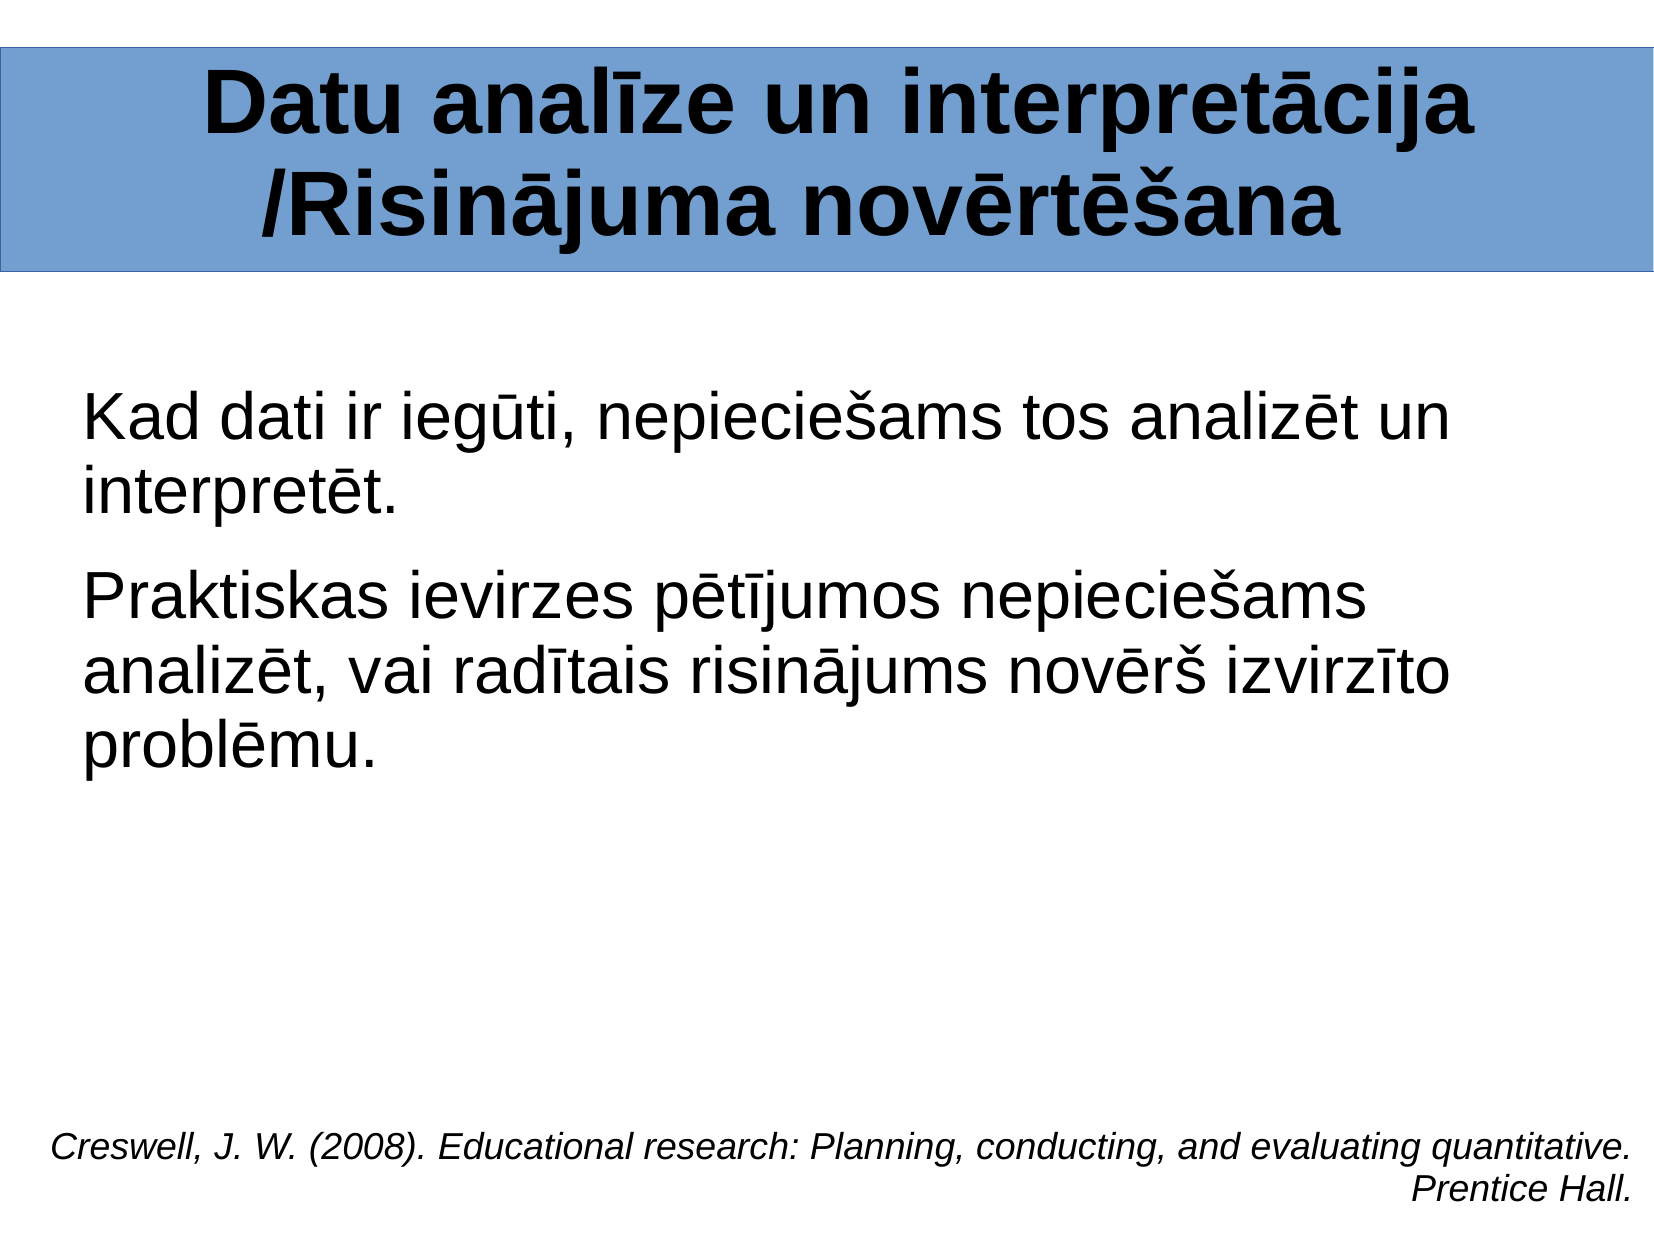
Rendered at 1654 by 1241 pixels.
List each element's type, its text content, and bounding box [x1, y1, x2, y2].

title Datu analīze un interpretācija /Risinājuma novērtēšana [82, 49, 1571, 257]
list Kad dati ir iegūti, nepieciešams tos analizēt un interpretēt. Praktiskas ievirzes pētījumos nepieciešams analizēt, vai radītais risinājums novērš izvirzīto problēmu. [82, 378, 1619, 1099]
text_box Creswell, J. W. (2008). Educational research: Planning, conducting, and evaluating quantitative. Prentice Hall. [35, 1117, 1649, 1217]
text_box [0, 47, 1654, 272]
